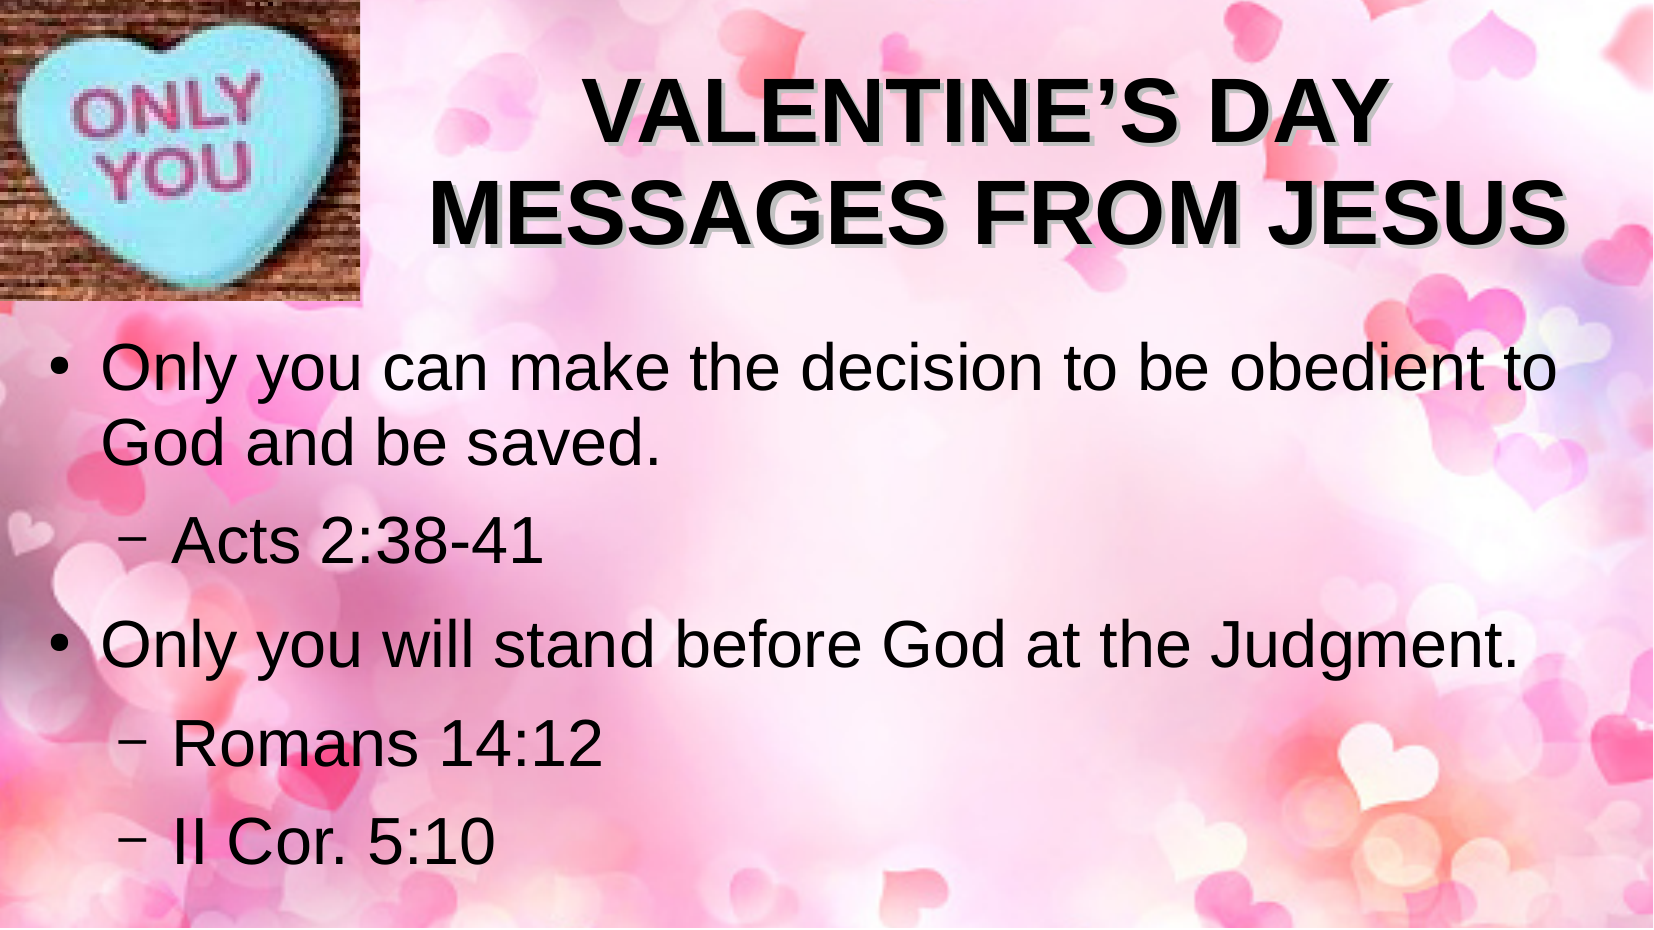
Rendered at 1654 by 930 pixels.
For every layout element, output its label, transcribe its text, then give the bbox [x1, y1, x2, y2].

list Only you can make the decision to be obedient to God and be saved. Acts 2:38-41 Only you will stand before God at the Judgment. Romans 14:12 II Cor. 5:10 [30, 330, 1636, 901]
title VALENTINE’S DAY MESSAGES FROM JESUS [345, 8, 1653, 316]
picture [0, 0, 1654, 928]
